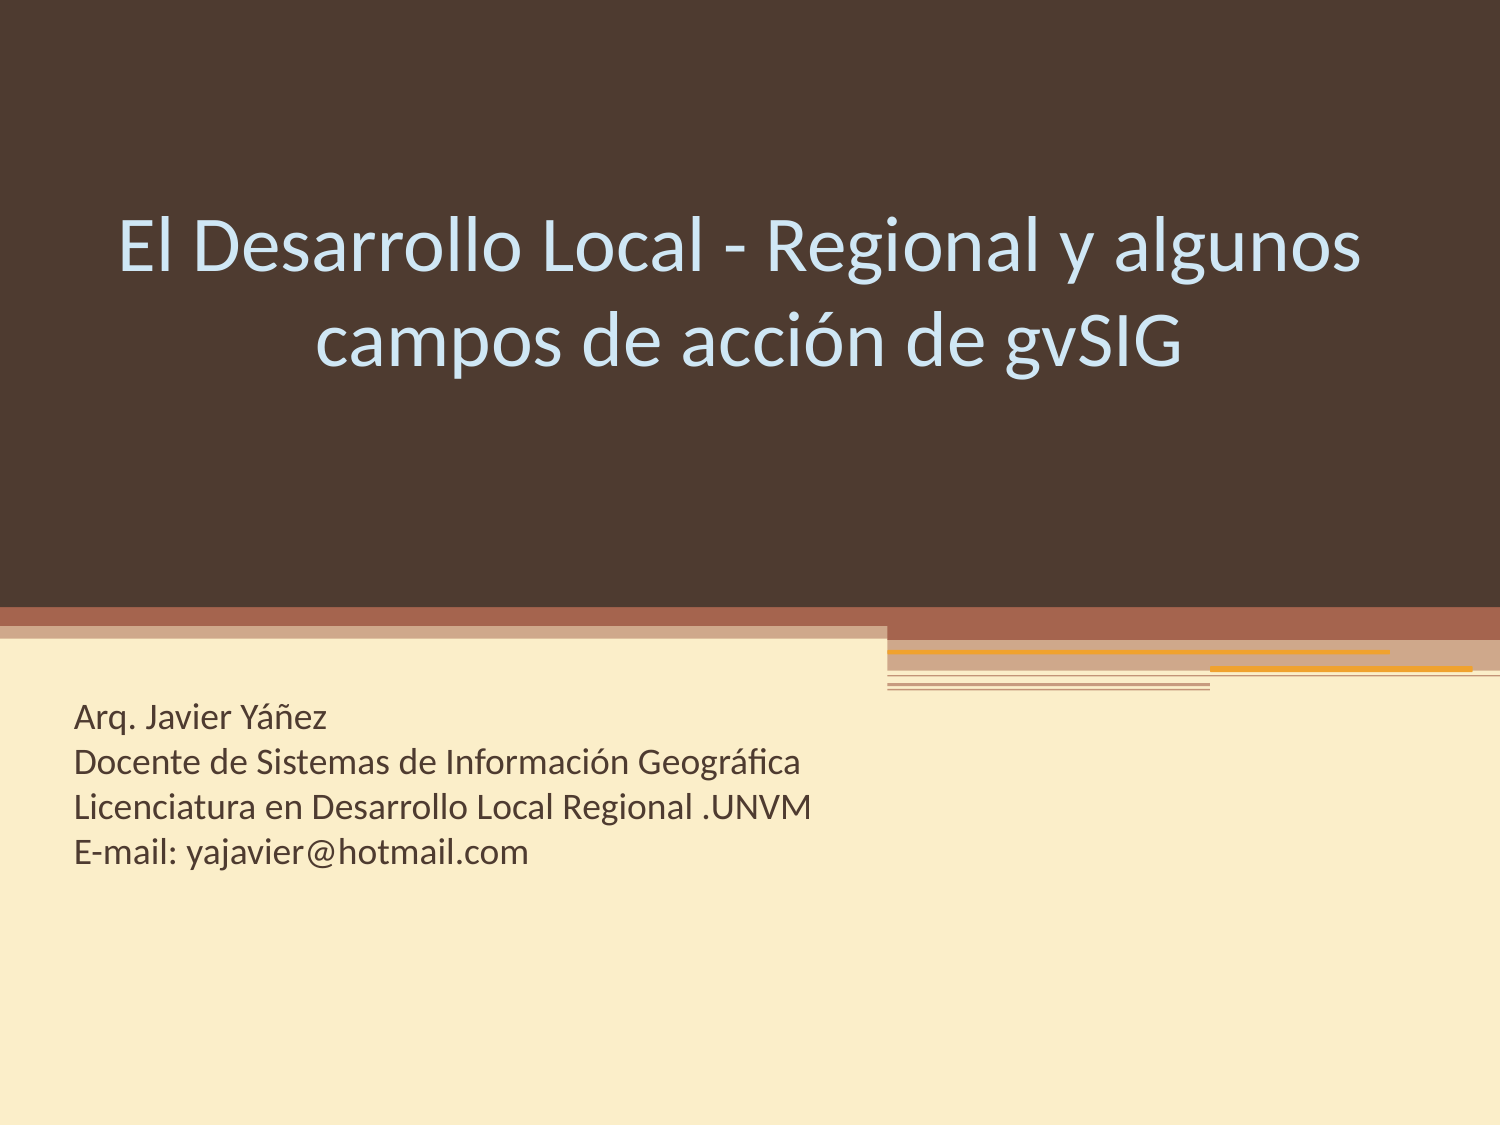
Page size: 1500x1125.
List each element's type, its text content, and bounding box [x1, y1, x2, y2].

title El Desarrollo Local - Regional y algunos campos de acción de gvSIG [0, 184, 1500, 497]
subtitle Arq. Javier Yáñez Docente de Sistemas de Información Geográfica Licenciatura en Desarrollo Local Regional .UNVM E-mail: yajavier@hotmail.com [58, 685, 1430, 1052]
